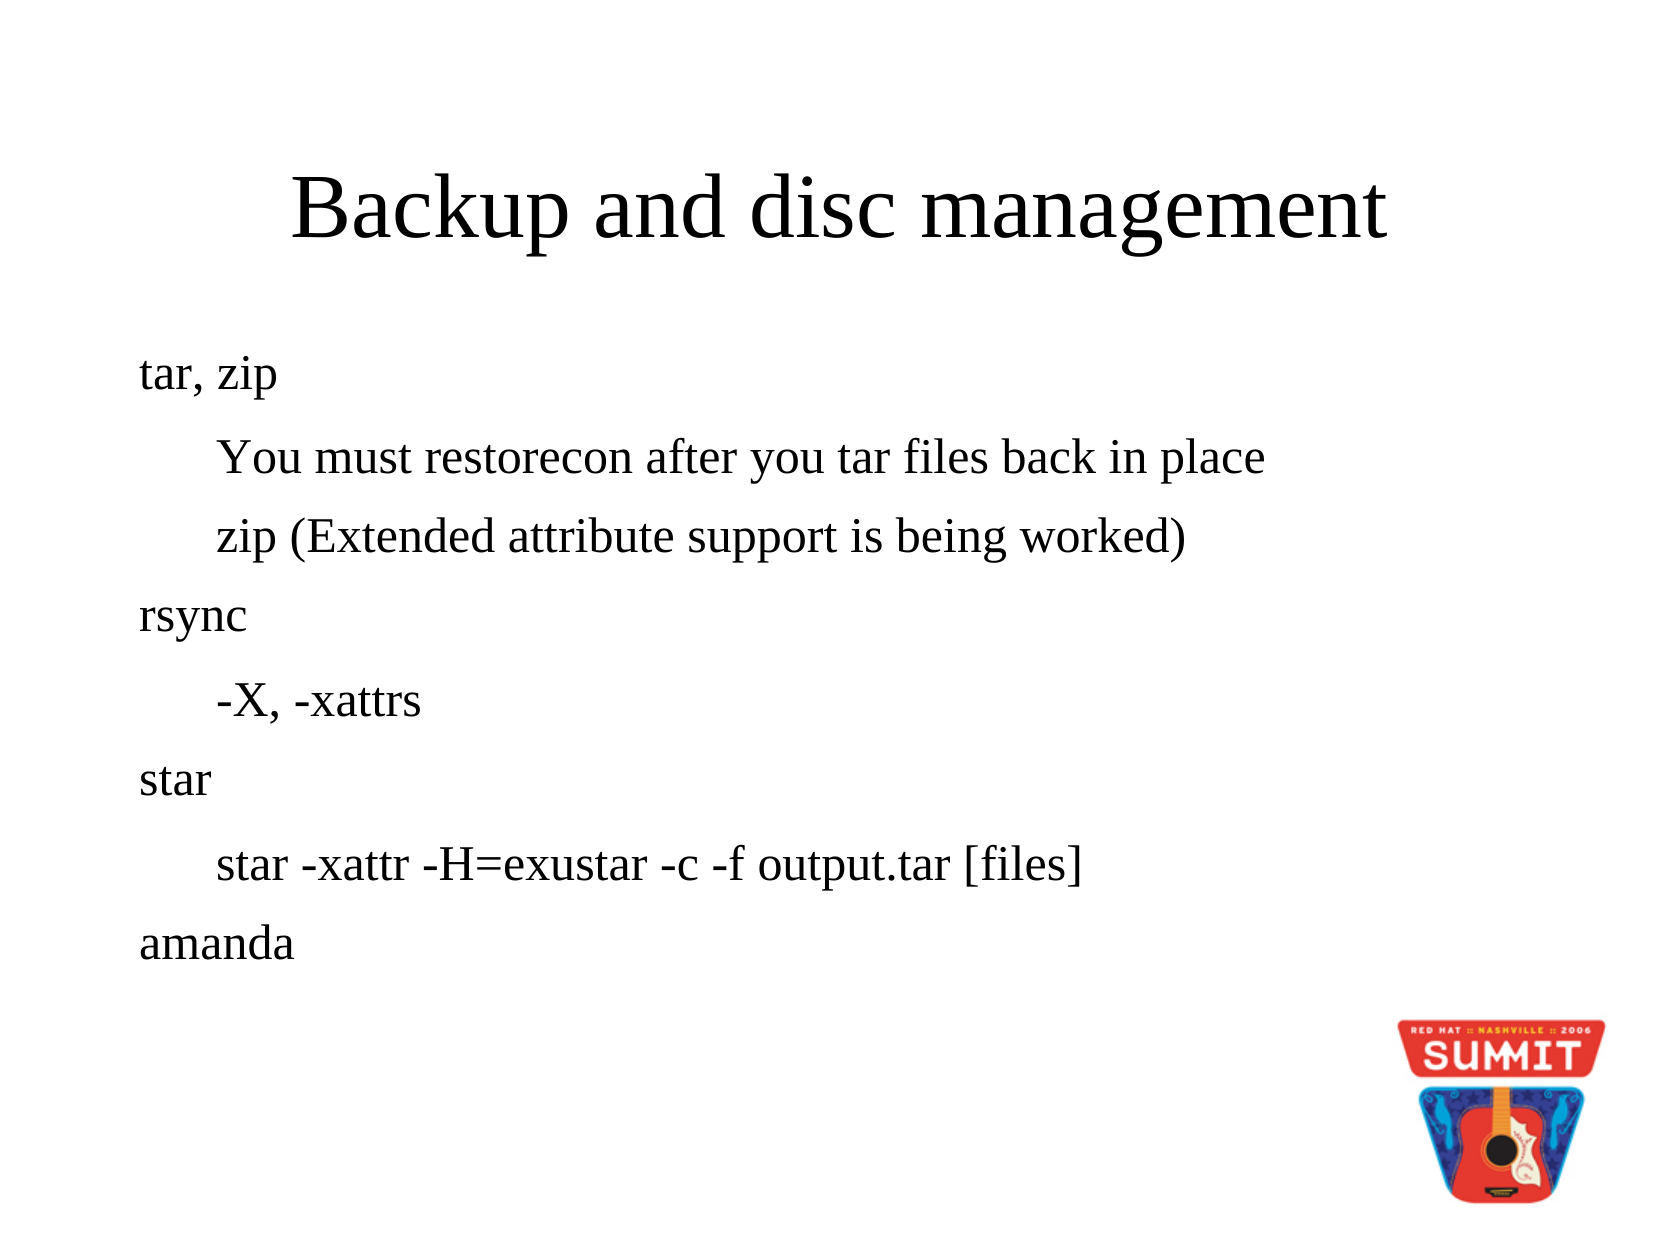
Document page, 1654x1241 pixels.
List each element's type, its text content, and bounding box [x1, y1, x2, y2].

title Backup and disc management [121, 142, 1583, 270]
list tar, zip You must restorecon after you tar files back in place zip (Extended attribute support is being worked) rsync -X, -xattrs star star -xattr -H=exustar -c -f output.tar [files] amanda [121, 344, 1534, 1126]
picture [1392, 1011, 1611, 1211]
